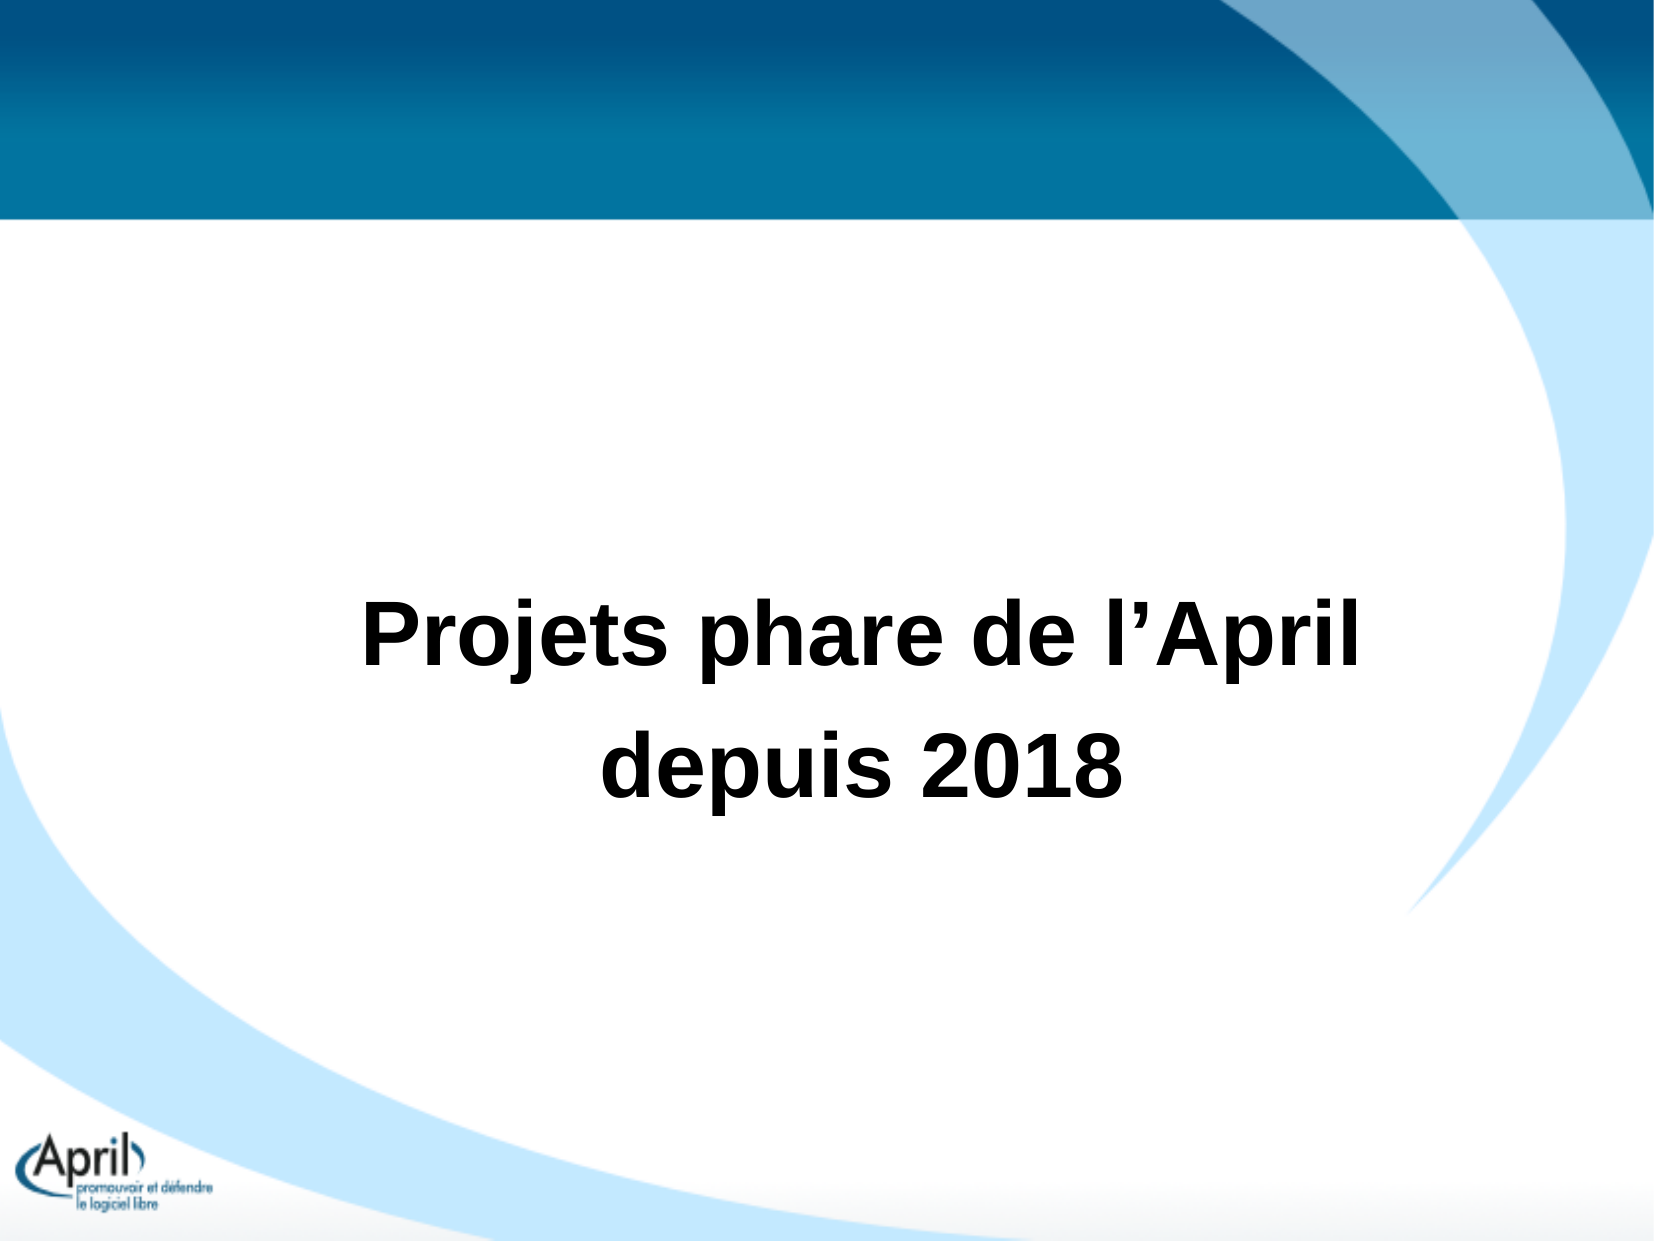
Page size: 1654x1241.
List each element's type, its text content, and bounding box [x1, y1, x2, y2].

picture [0, 0, 1654, 1241]
list Projets phare de l’April depuis 2018 [82, 290, 1571, 1109]
